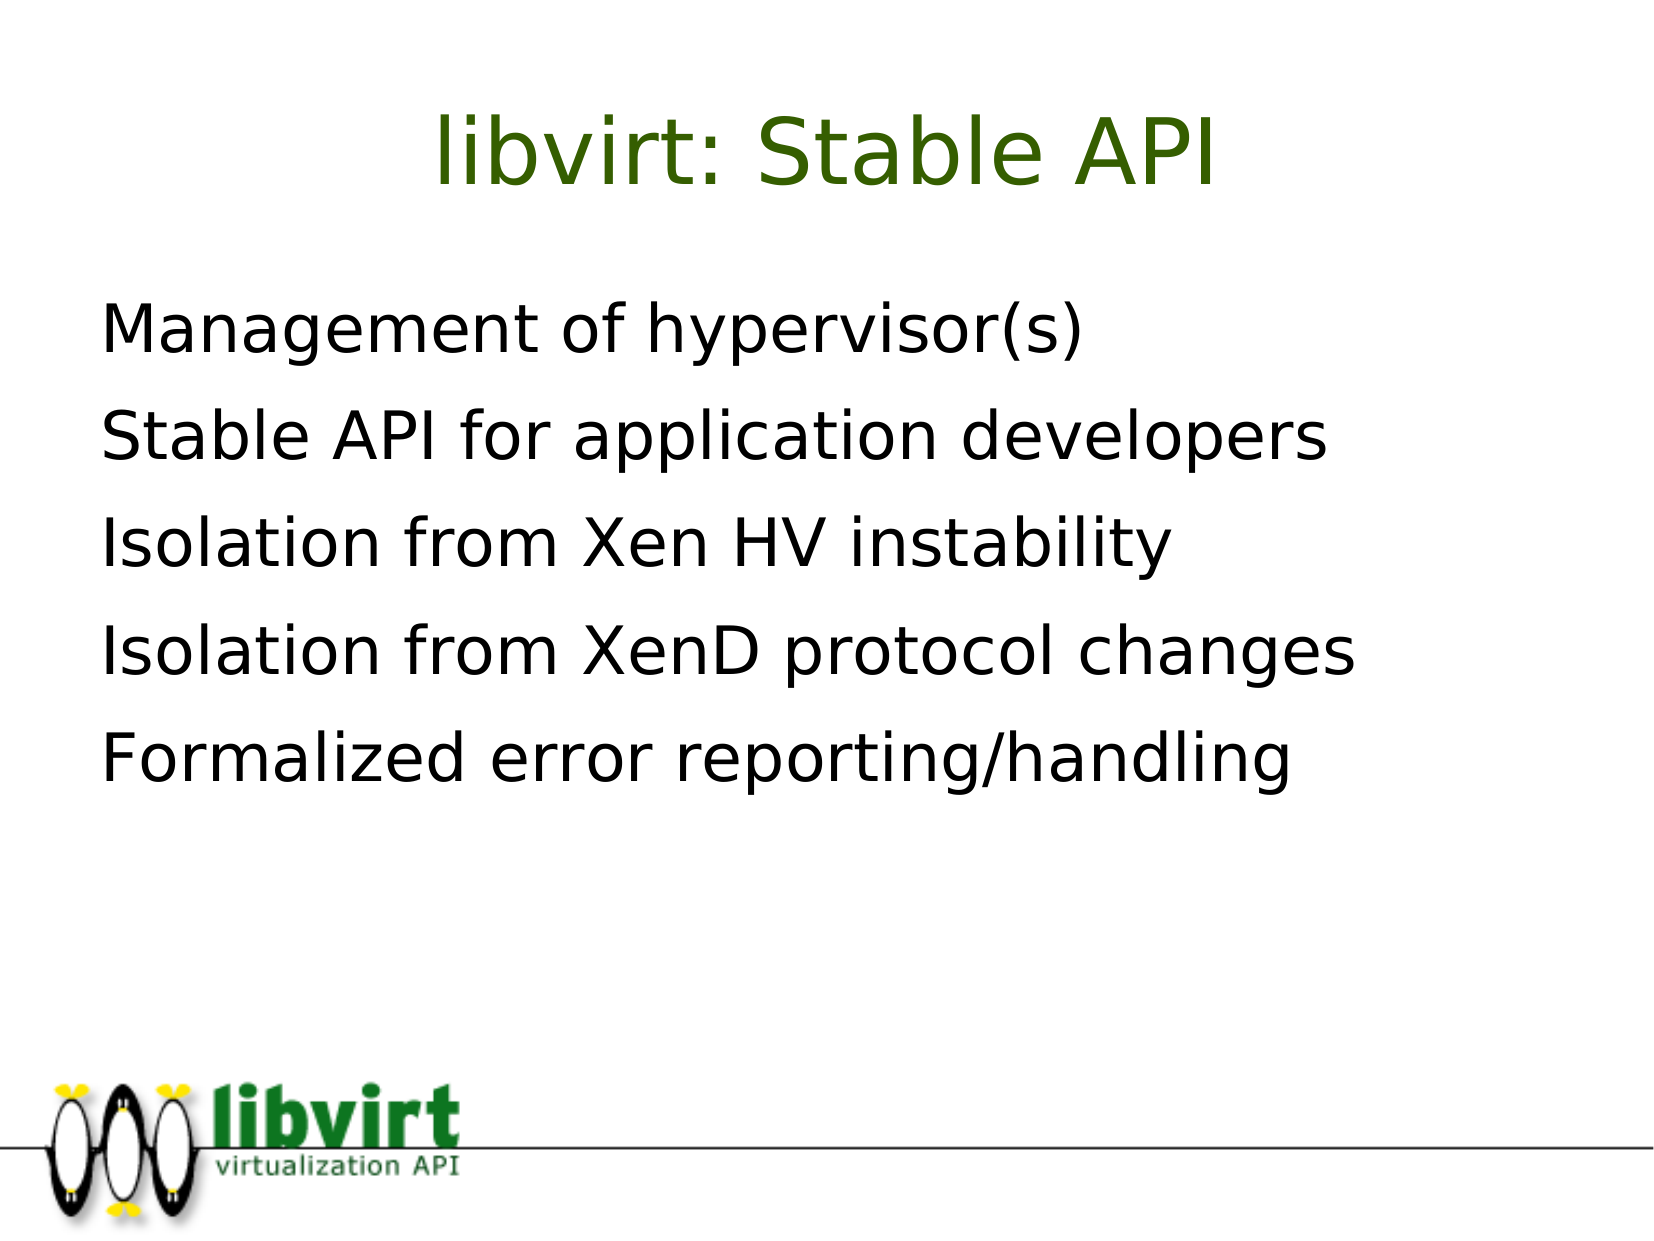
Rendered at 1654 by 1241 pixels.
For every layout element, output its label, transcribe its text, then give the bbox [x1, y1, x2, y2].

list Management of hypervisor(s) Stable API for application developers Isolation from Xen HV instability Isolation from XenD protocol changes Formalized error reporting/handling [82, 290, 1571, 1109]
title libvirt: Stable API [82, 49, 1571, 257]
picture [0, 1076, 1654, 1241]
